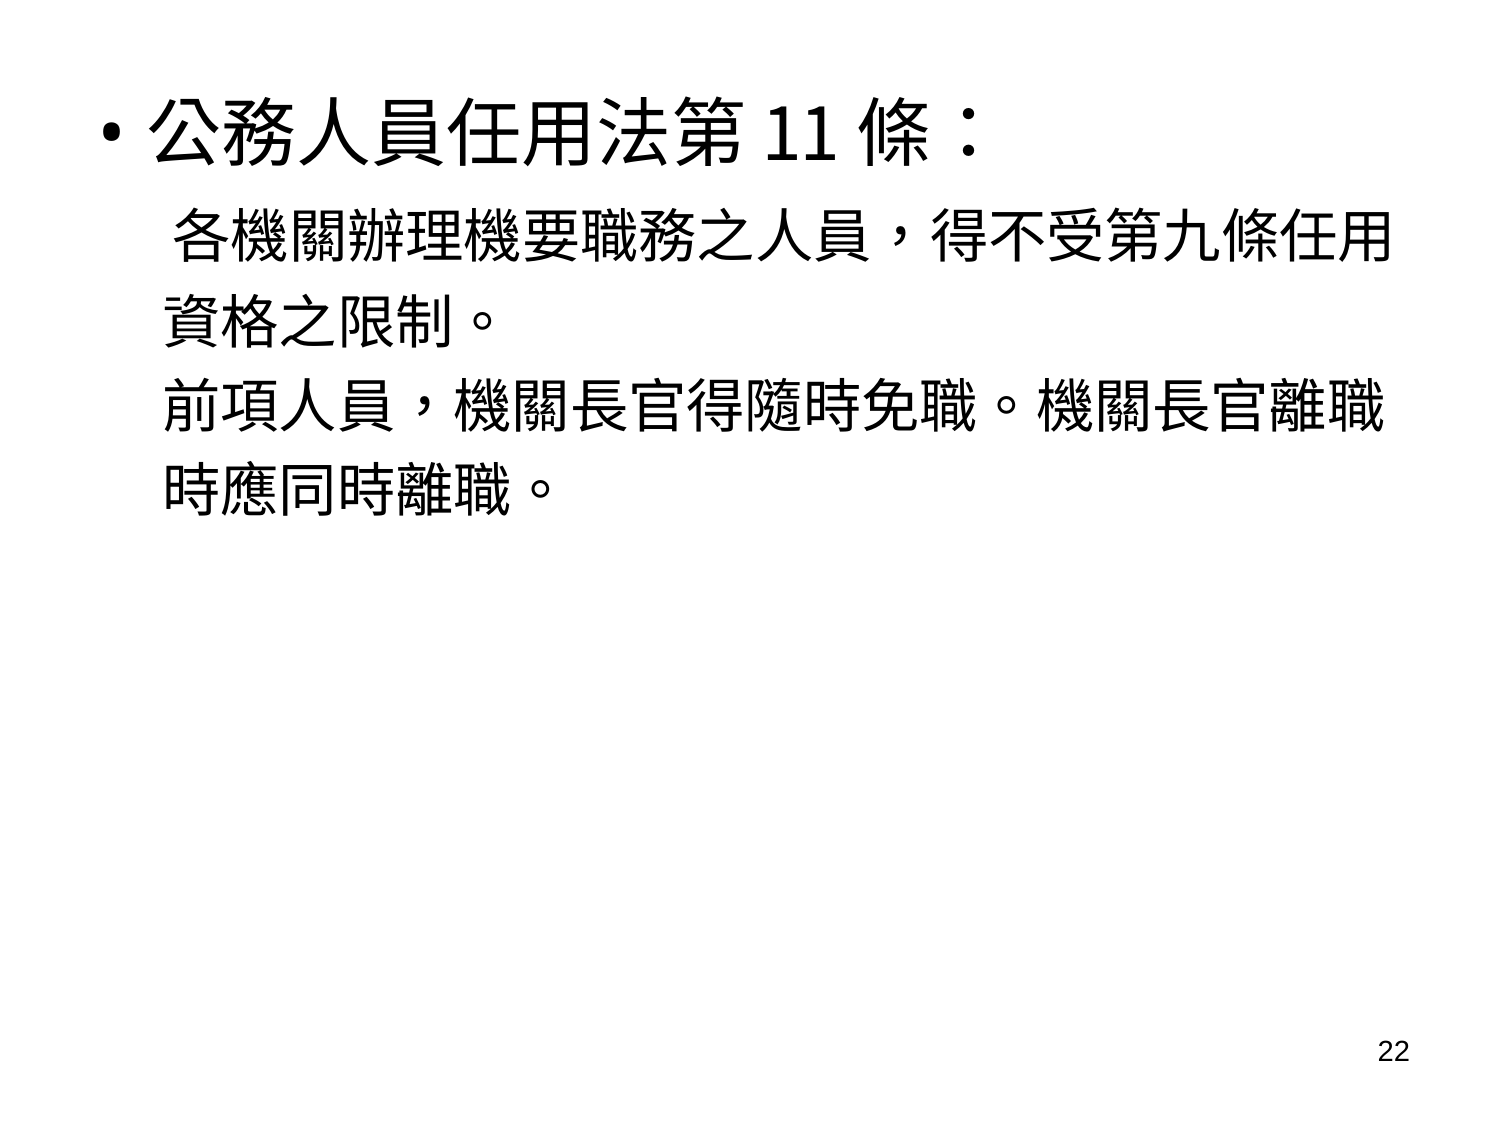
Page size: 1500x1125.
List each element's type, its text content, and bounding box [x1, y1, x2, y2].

list 公務人員任用法第11條： 各機關辦理機要職務之人員，得不受第九條任用 資格之限制。 前項人員，機關長官得隨時免職。機關長官離職 時應同時離職。 [75, 78, 1426, 1005]
